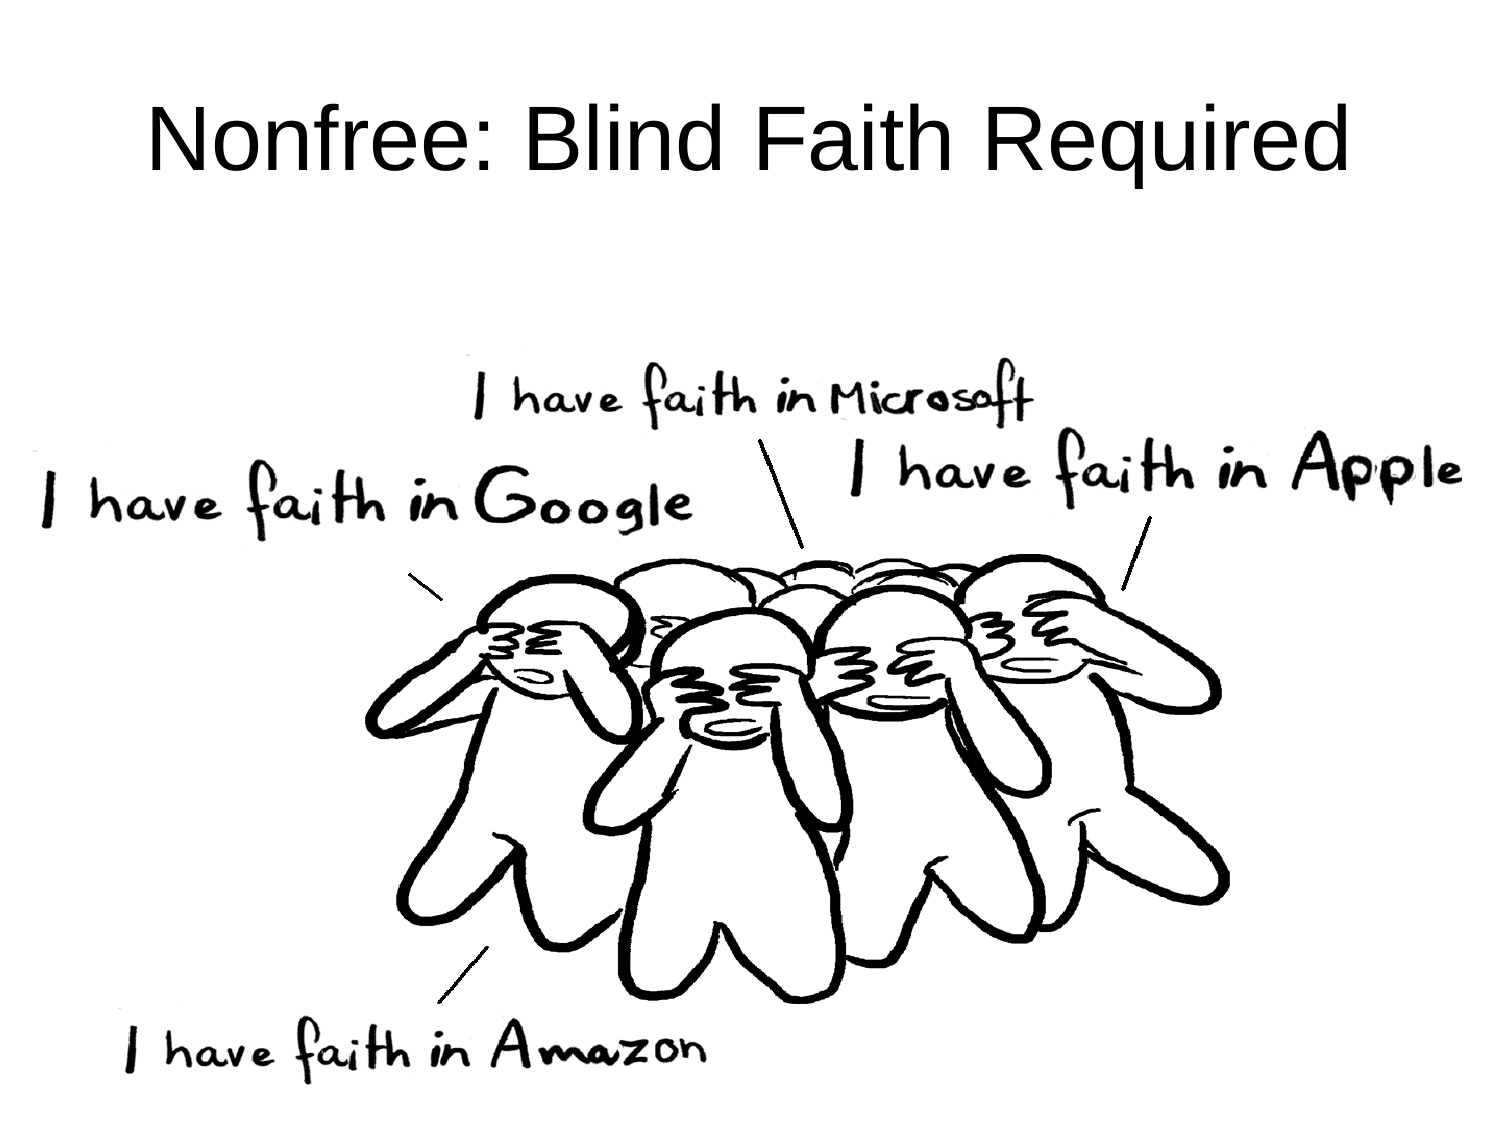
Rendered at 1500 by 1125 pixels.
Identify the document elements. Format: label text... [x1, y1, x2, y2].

picture [6, 269, 1500, 1125]
title Nonfree: Blind Faith Required [75, 45, 1426, 233]
